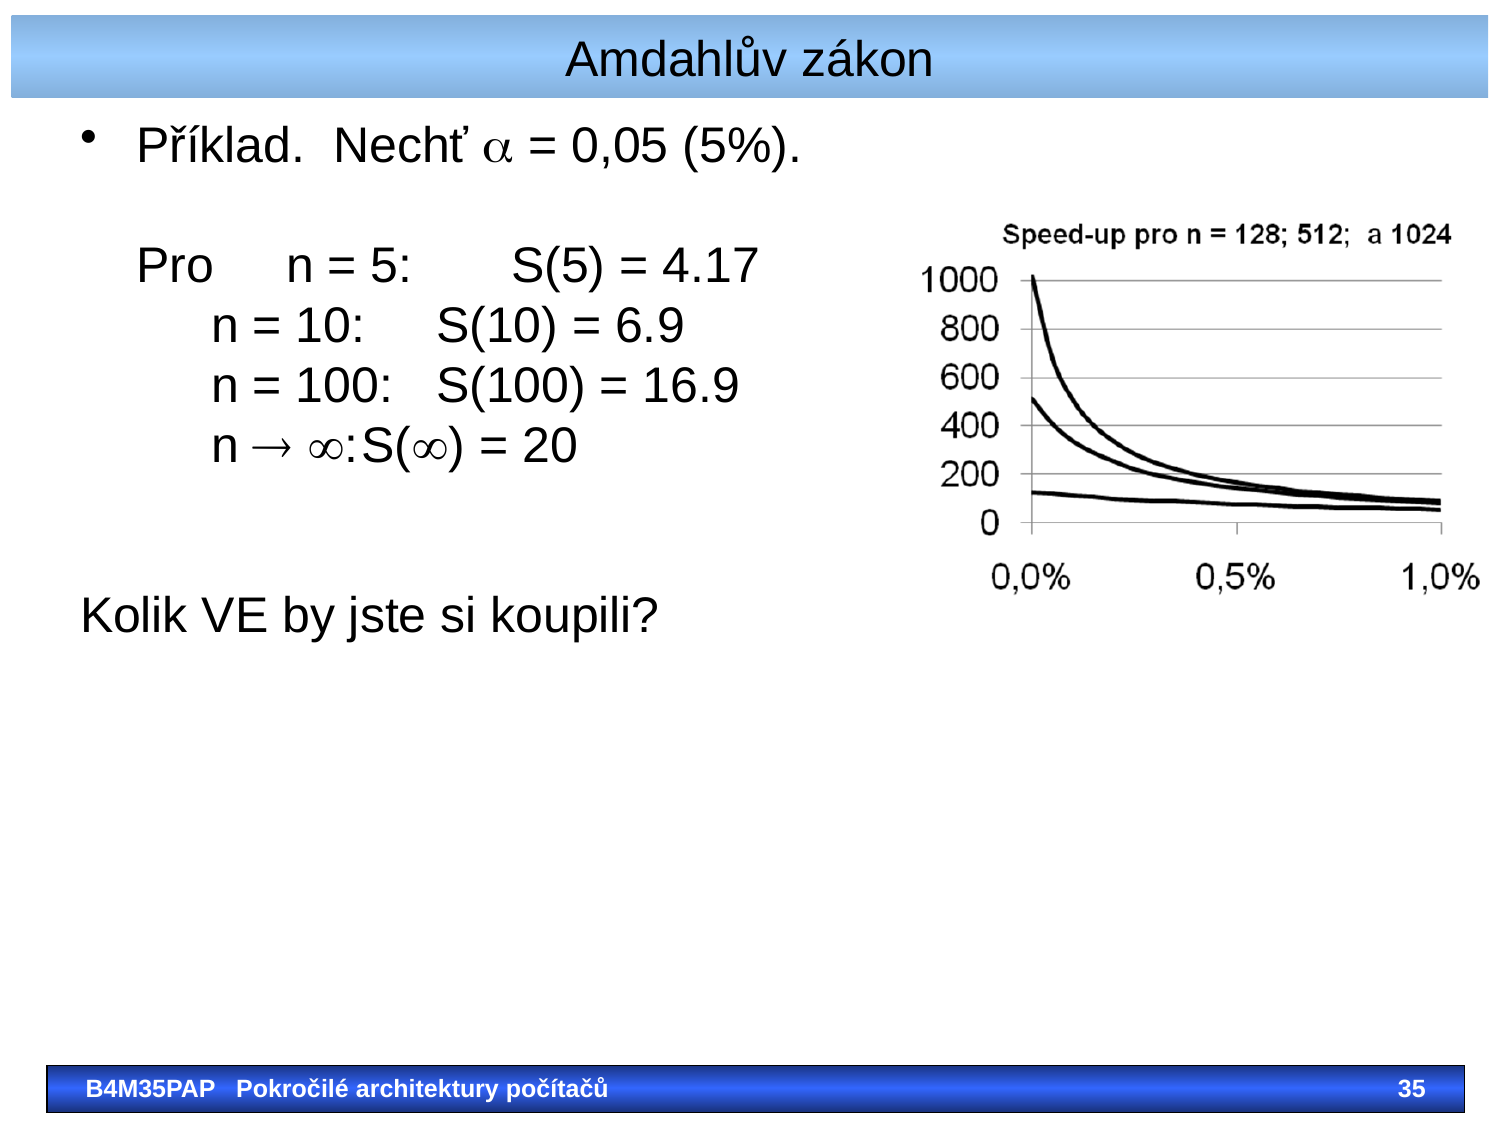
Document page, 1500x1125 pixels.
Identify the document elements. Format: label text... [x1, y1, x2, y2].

picture [903, 210, 1500, 604]
slide_number <number> [1346, 1065, 1441, 1112]
list Příklad. Nechť  = 0,05 (5%). Pro n = 5: S(5) = 4.17 n = 10: S(10) = 6.9 n = 100: S(100) = 16.9 n  : S() = 20 Kolik VE by jste si koupili? [64, 105, 1436, 1043]
footer B4M35PAP Pokročilé architektury počítačů [70, 1065, 1429, 1113]
title Amdahlův zákon [11, 15, 1489, 98]
